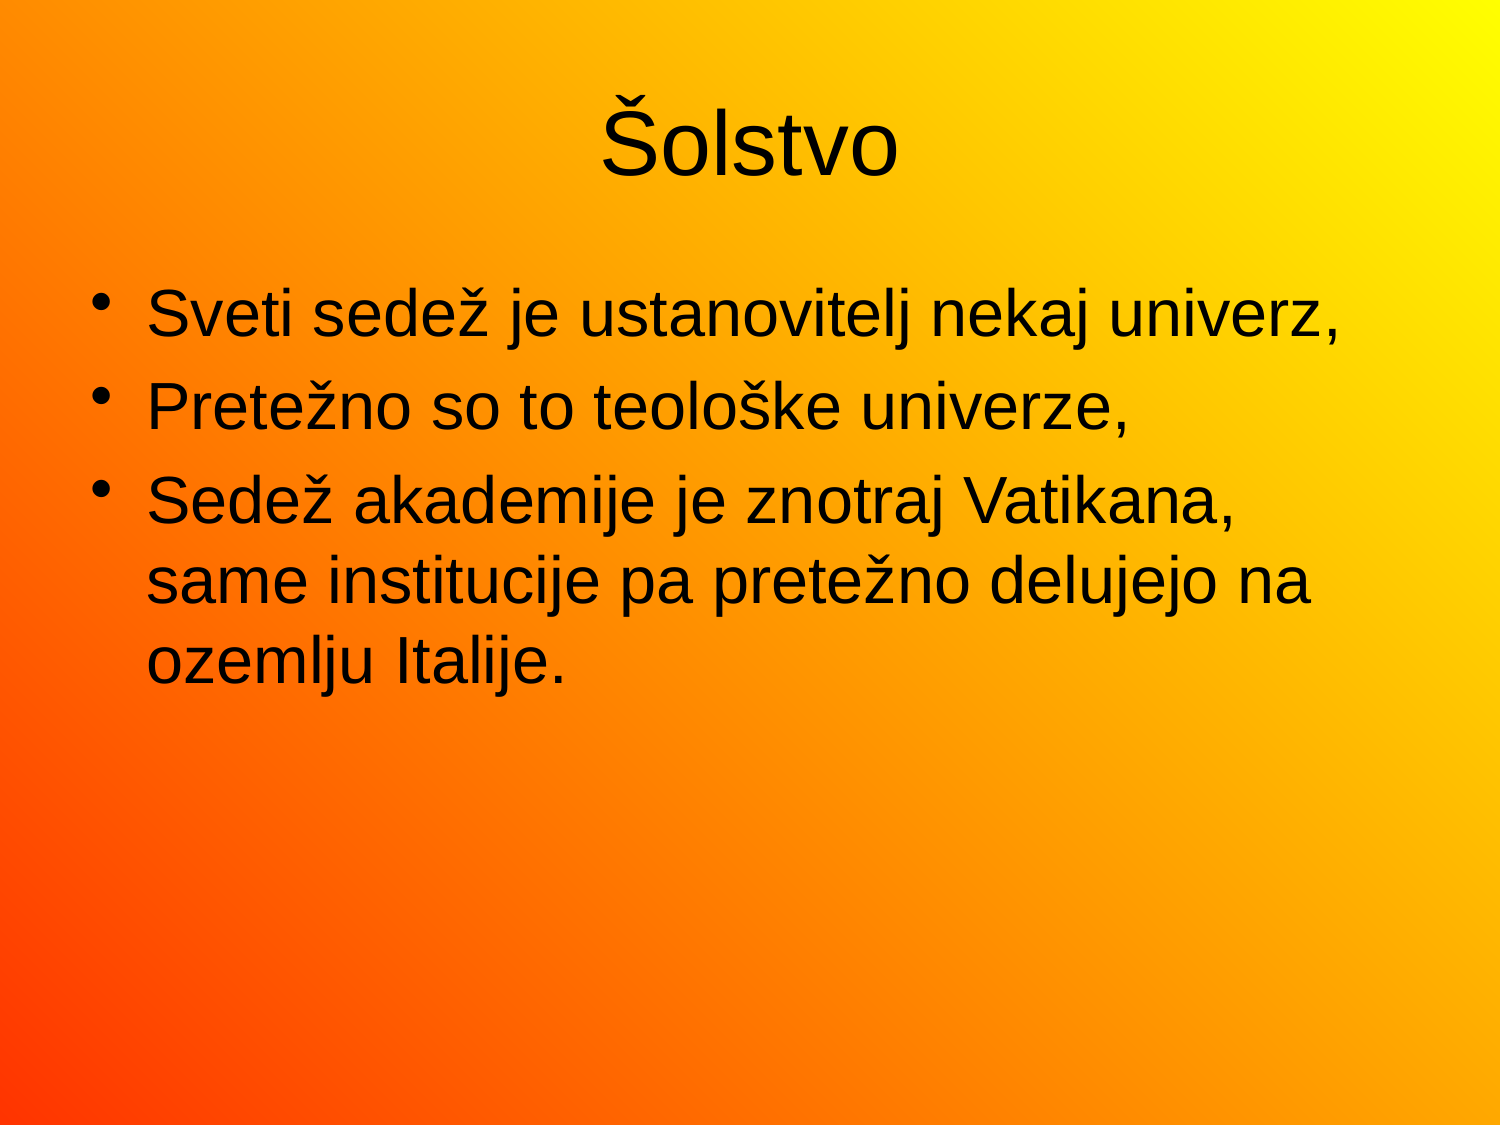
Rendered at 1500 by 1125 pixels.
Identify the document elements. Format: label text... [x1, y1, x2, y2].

list Sveti sedež je ustanovitelj nekaj univerz, Pretežno so to teološke univerze, Sedež akademije je znotraj Vatikana, same institucije pa pretežno delujejo na ozemlju Italije. [75, 262, 1425, 1005]
title Šolstvo [75, 45, 1425, 233]
